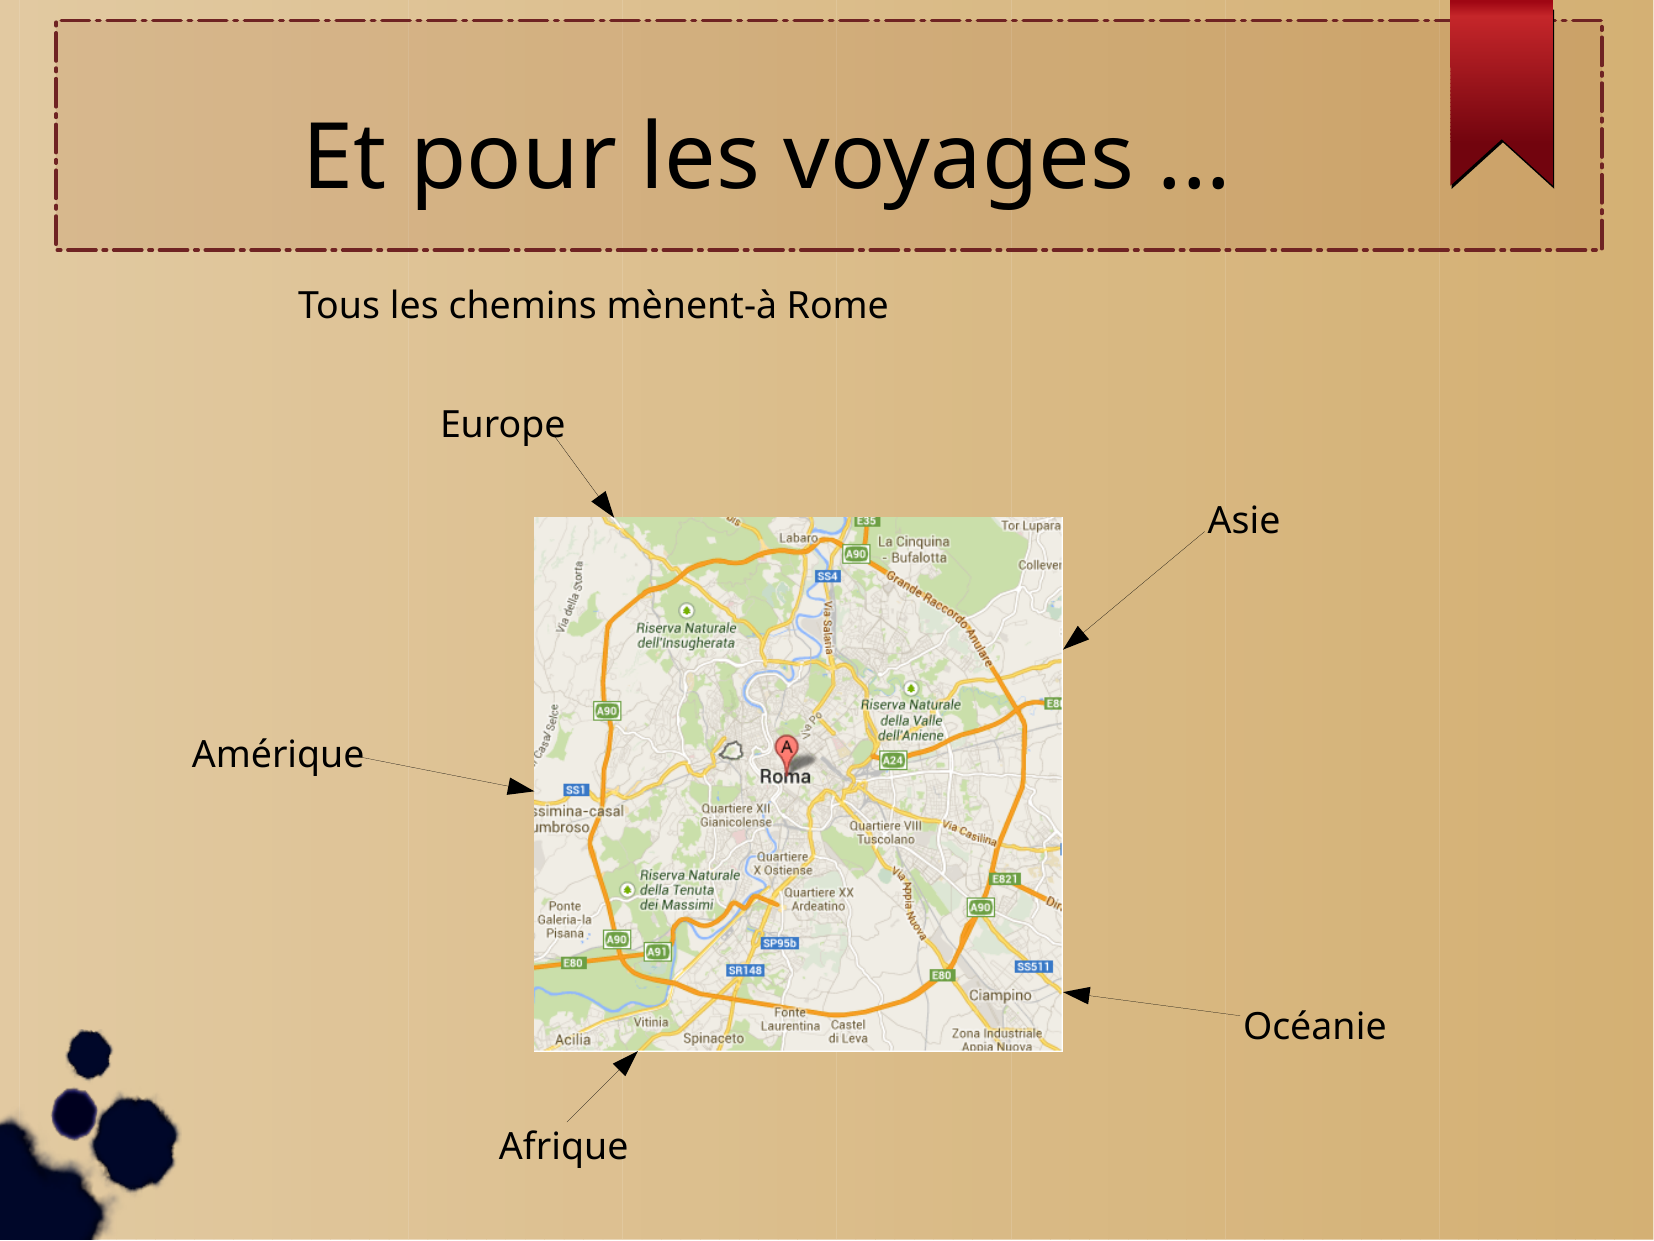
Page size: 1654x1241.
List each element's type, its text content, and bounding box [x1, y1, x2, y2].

text_box Tous les chemins mènent-à Rome [283, 271, 1288, 339]
text_box Amérique [177, 720, 390, 788]
text_box Asie [1192, 486, 1371, 554]
text_box Océanie [1228, 992, 1536, 1060]
picture [534, 517, 1063, 1052]
text_box Europe [425, 389, 709, 458]
text_box Afrique [484, 1112, 768, 1180]
title Et pour les voyages ... [82, 49, 1453, 257]
